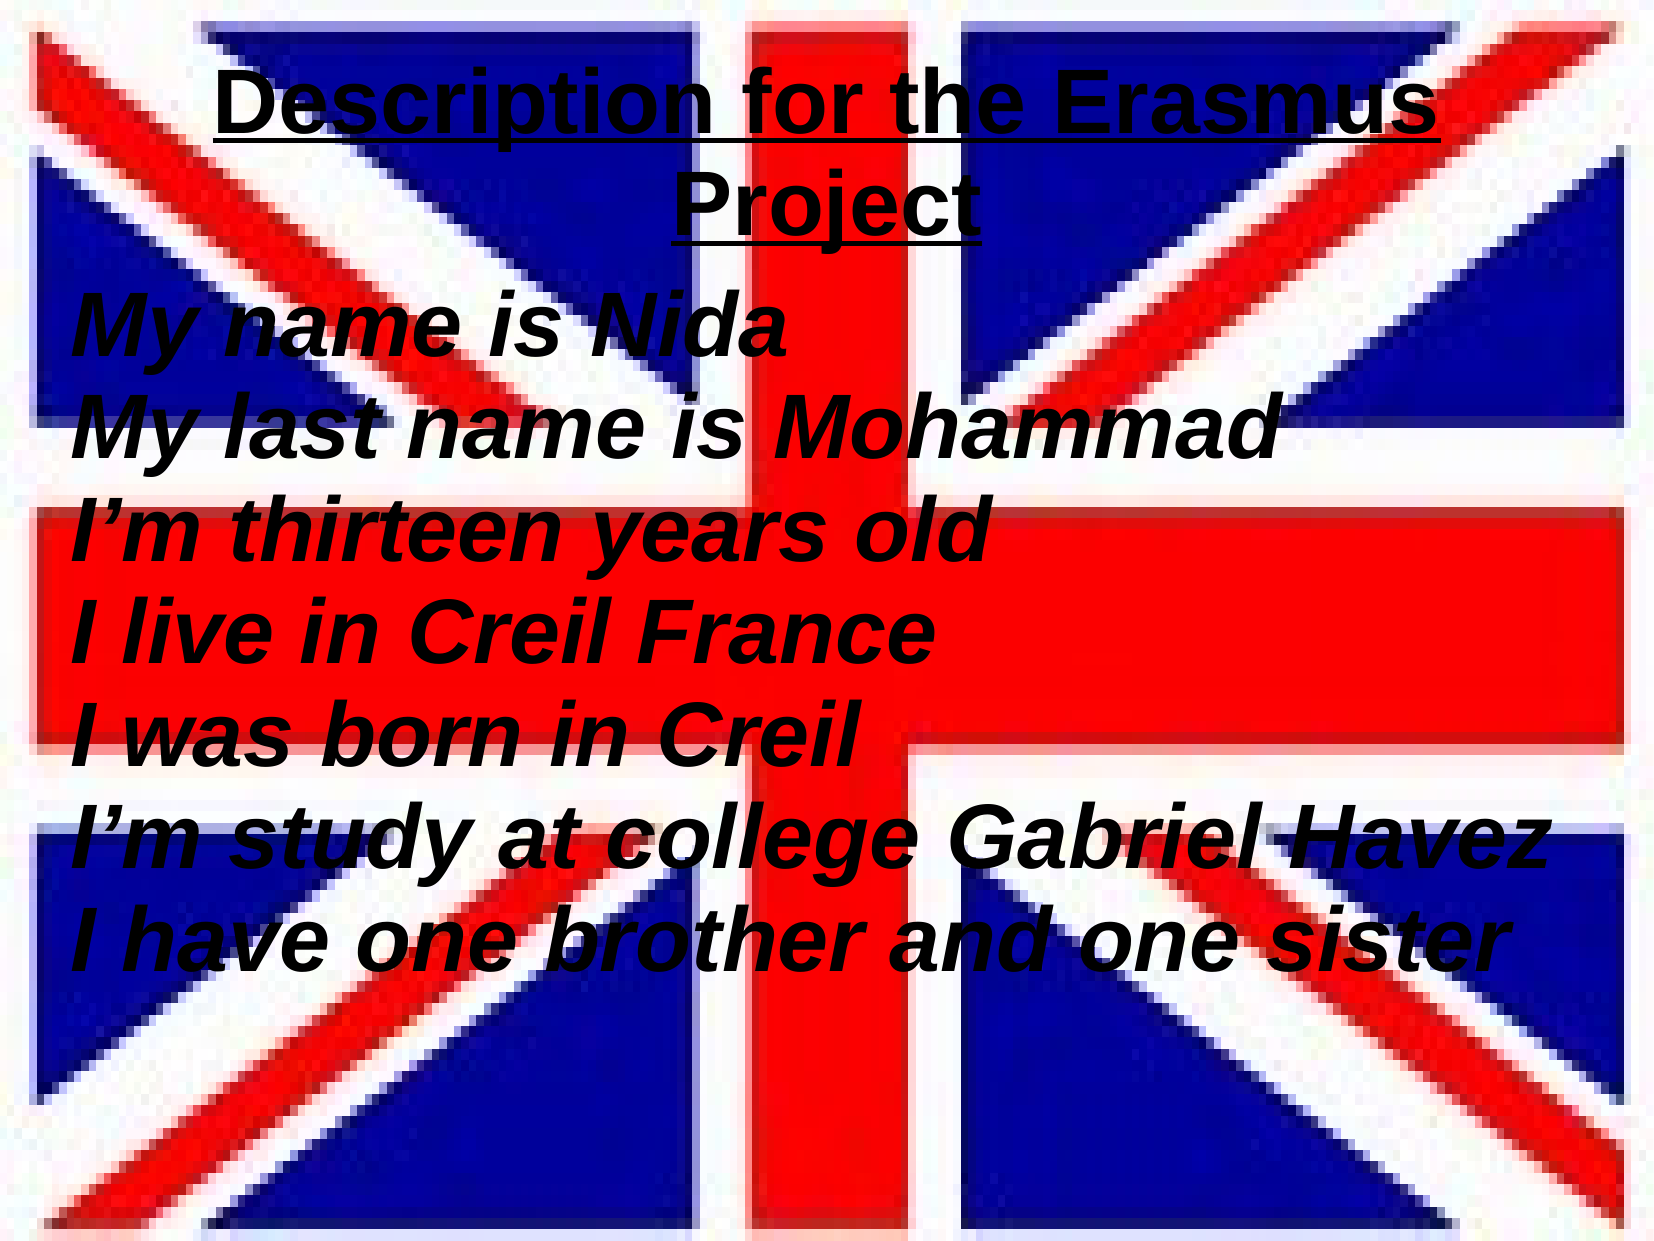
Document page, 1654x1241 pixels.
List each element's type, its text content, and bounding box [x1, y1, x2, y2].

subtitle My name is Nida My last name is Mohammad I’m thirteen years old I live in Creil France I was born in Creil I’m study at college Gabriel Havez I have one brother and one sister [70, 273, 1559, 1212]
title Description for the Erasmus Project [82, 49, 1571, 257]
picture [0, 0, 1654, 1241]
